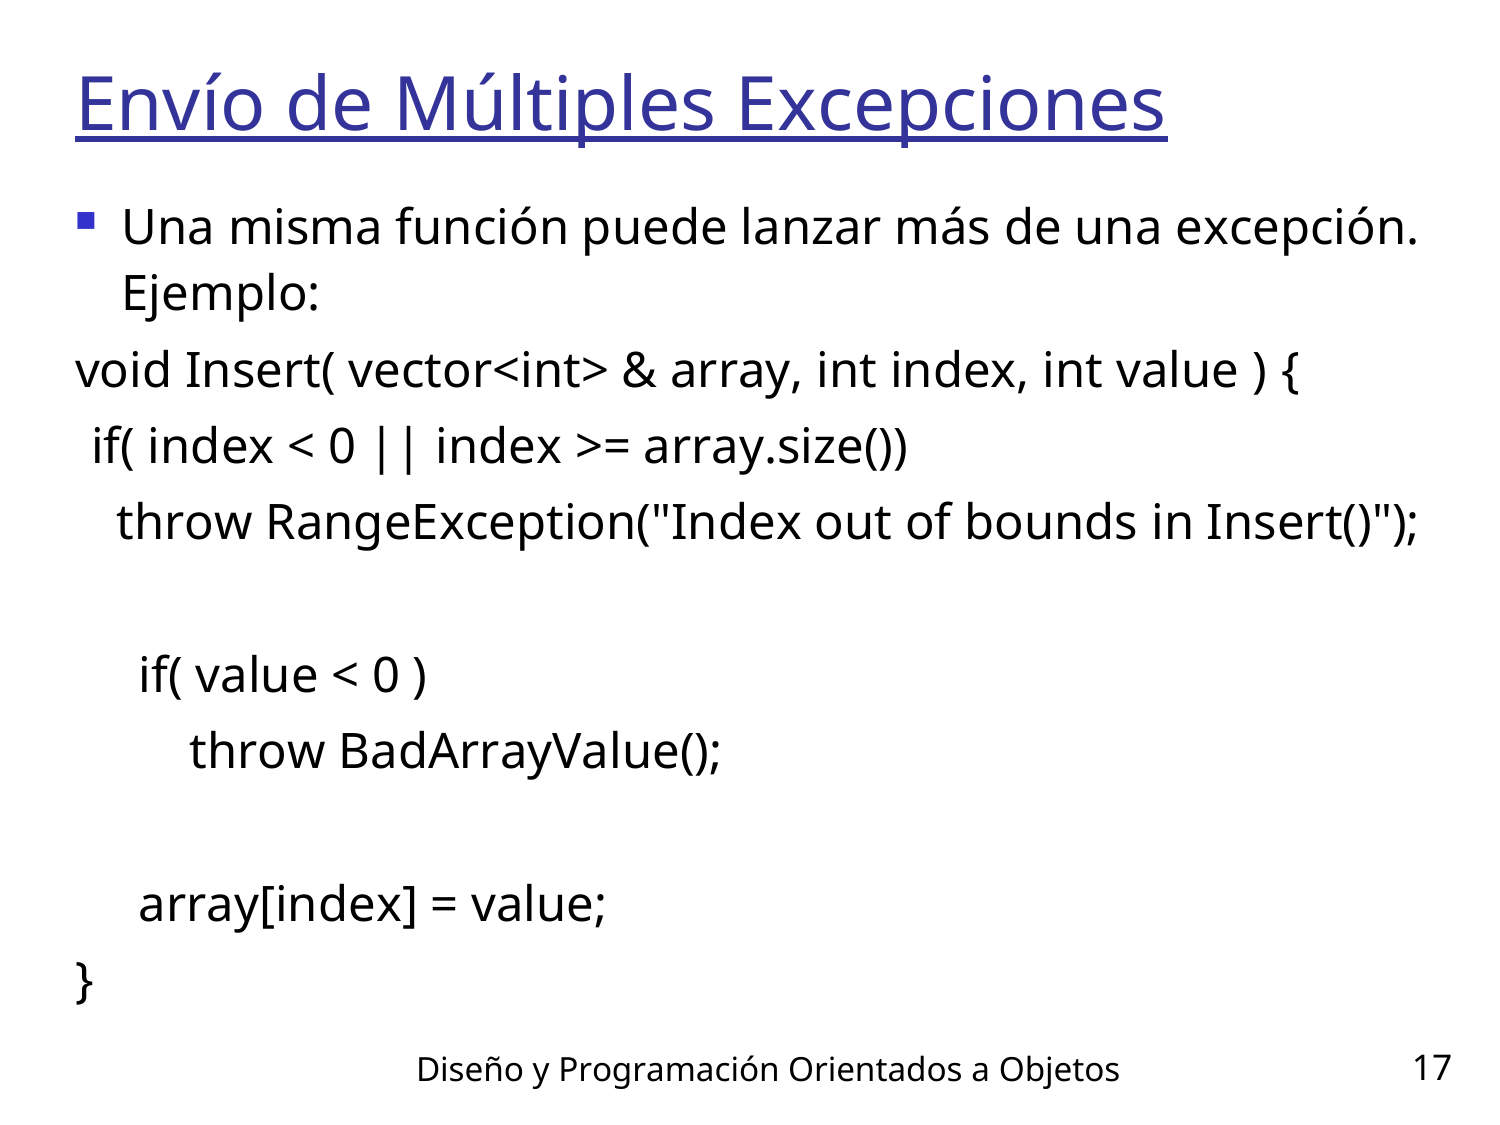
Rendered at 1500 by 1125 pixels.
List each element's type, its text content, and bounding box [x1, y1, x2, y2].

title Envío de Múltiples Excepciones [75, 19, 1466, 183]
list Una misma función puede lanzar más de una excepción. Ejemplo: void Insert( vector<int> & array, int index, int value )‏ { if( index < 0 || index >= array.size())‏ throw RangeException("Index out of bounds in Insert()"); if( value < 0 )‏ throw BadArrayValue(); array[index] = value; } [75, 191, 1463, 1013]
